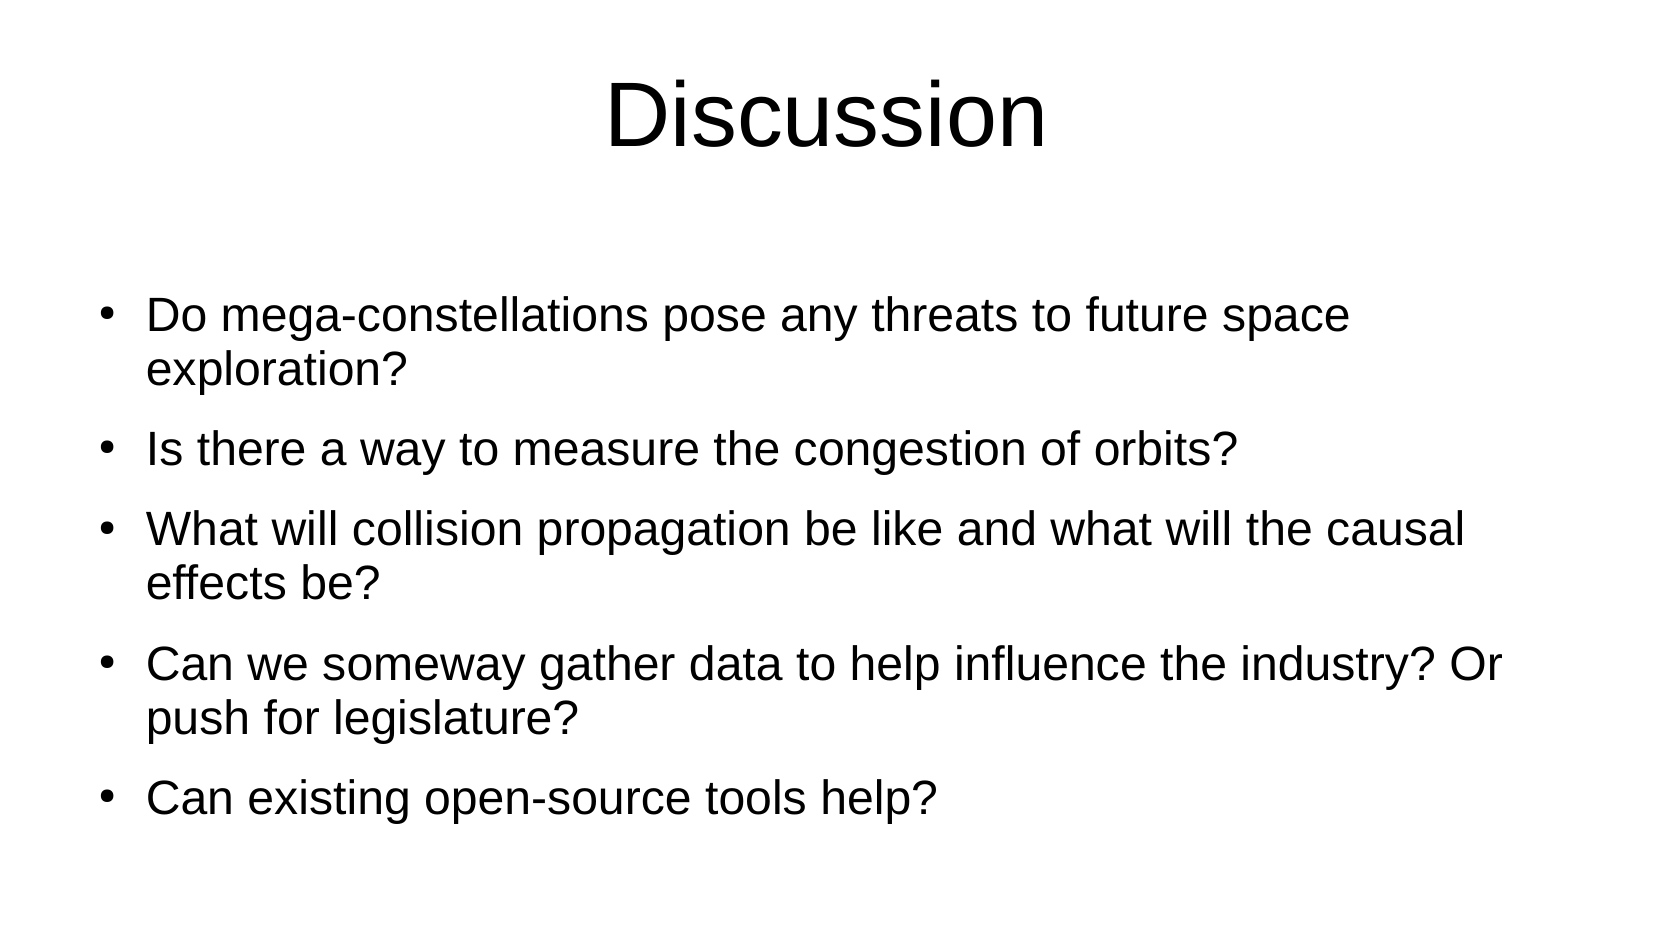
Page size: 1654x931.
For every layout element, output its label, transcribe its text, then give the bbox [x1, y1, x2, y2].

list Do mega-constellations pose any threats to future space exploration? Is there a way to measure the congestion of orbits? What will collision propagation be like and what will the causal effects be? Can we someway gather data to help influence the industry? Or push for legislature? Can existing open-source tools help? [82, 287, 1571, 827]
title Discussion [82, 37, 1571, 193]
